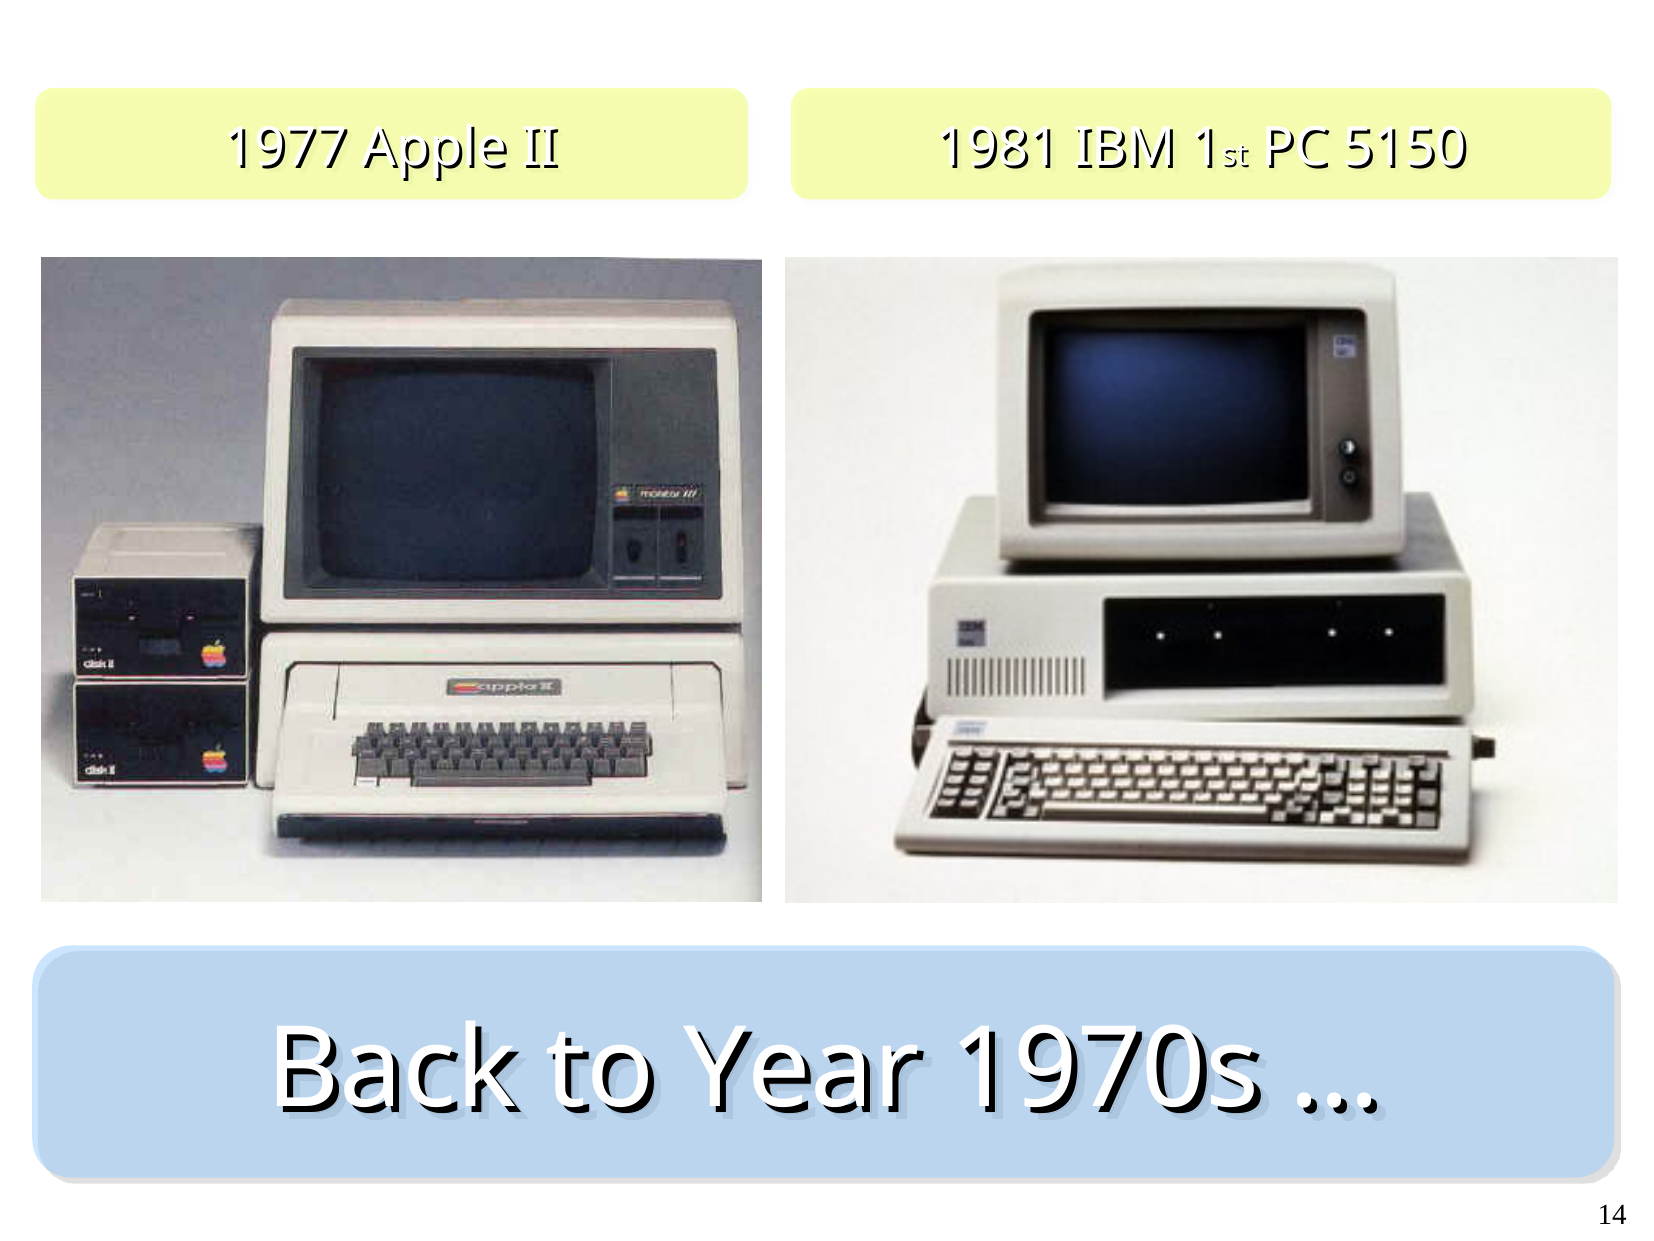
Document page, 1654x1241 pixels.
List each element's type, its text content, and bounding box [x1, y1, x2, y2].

text_box 1981 IBM 1st PC 5150 [790, 87, 1612, 200]
text_box Back to Year 1970s ... [32, 945, 1615, 1178]
text_box 1977 Apple II [35, 87, 748, 200]
picture [785, 257, 1618, 903]
picture [41, 257, 762, 902]
